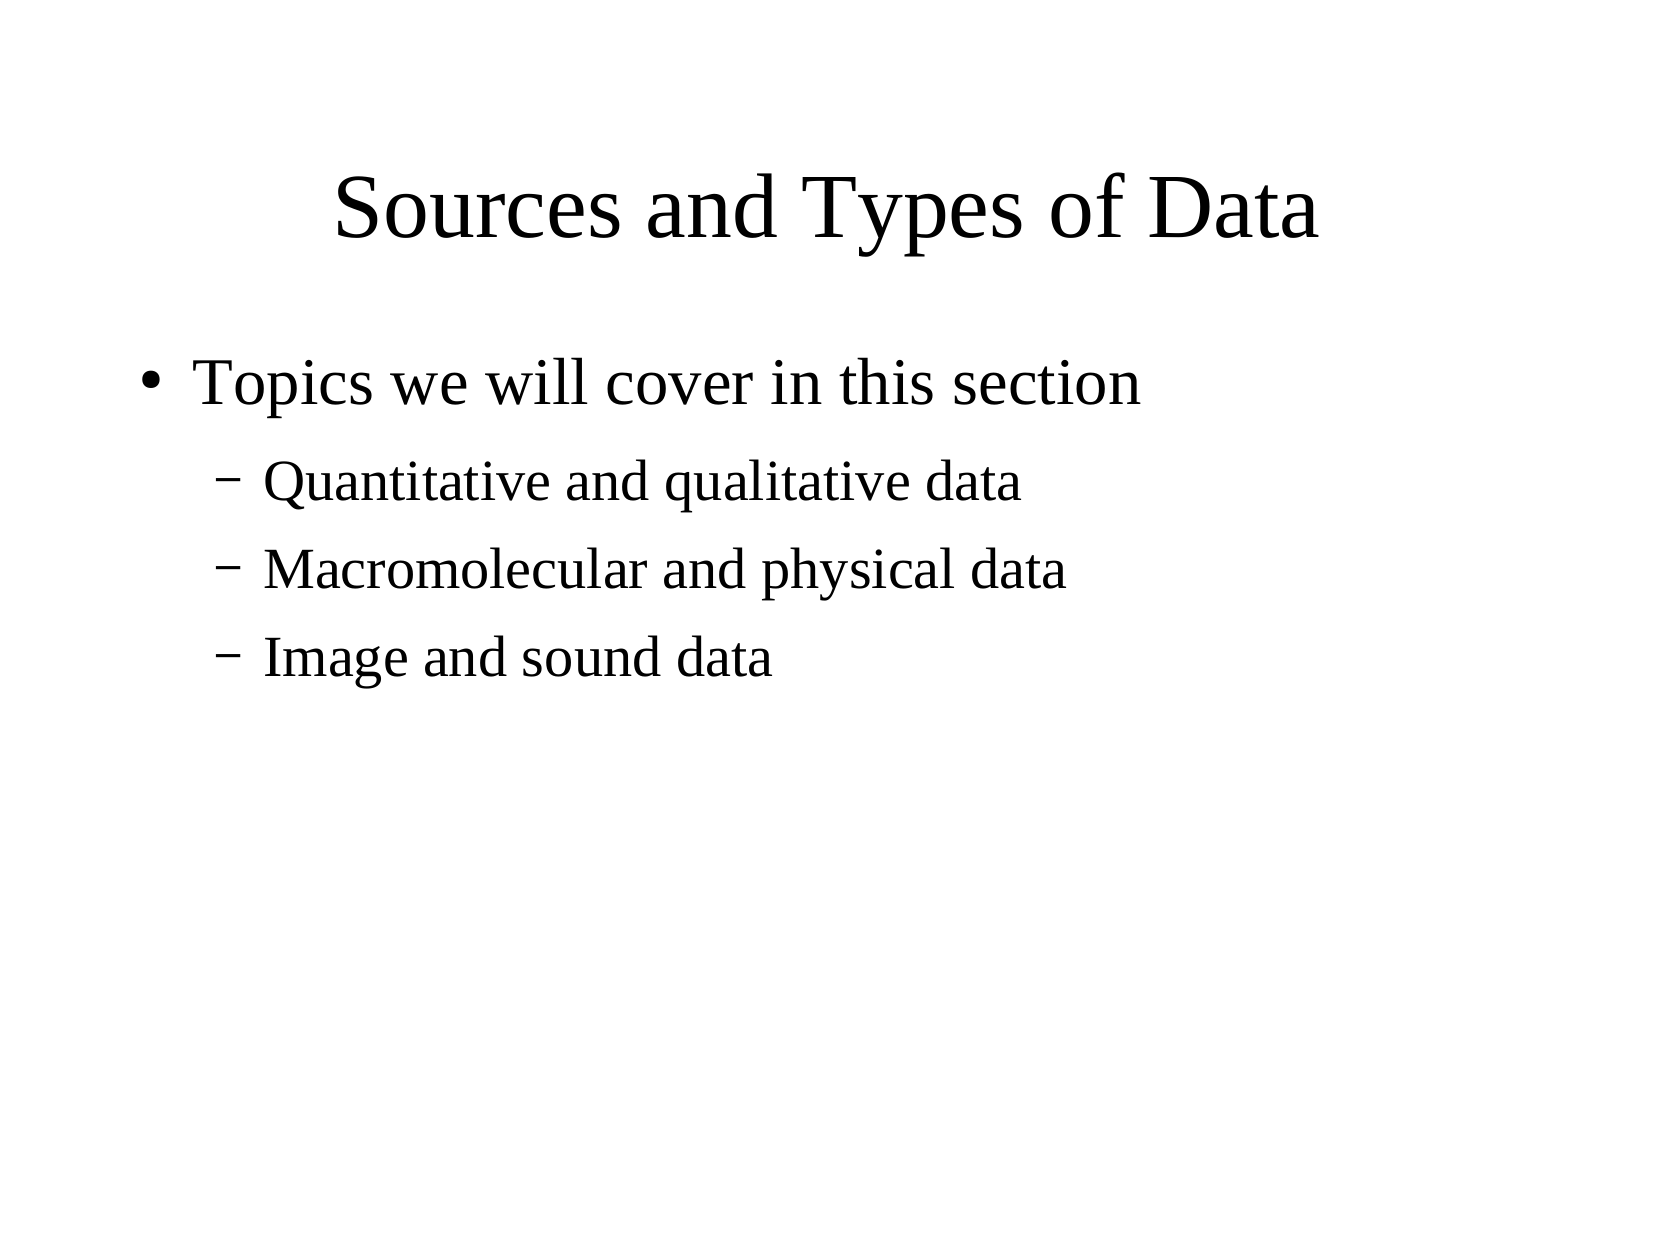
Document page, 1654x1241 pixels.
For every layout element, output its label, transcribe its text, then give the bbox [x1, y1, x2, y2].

title Sources and Types of Data [121, 102, 1534, 311]
list Topics we will cover in this section Quantitative and qualitative data Macromolecular and physical data Image and sound data [121, 344, 1534, 1127]
